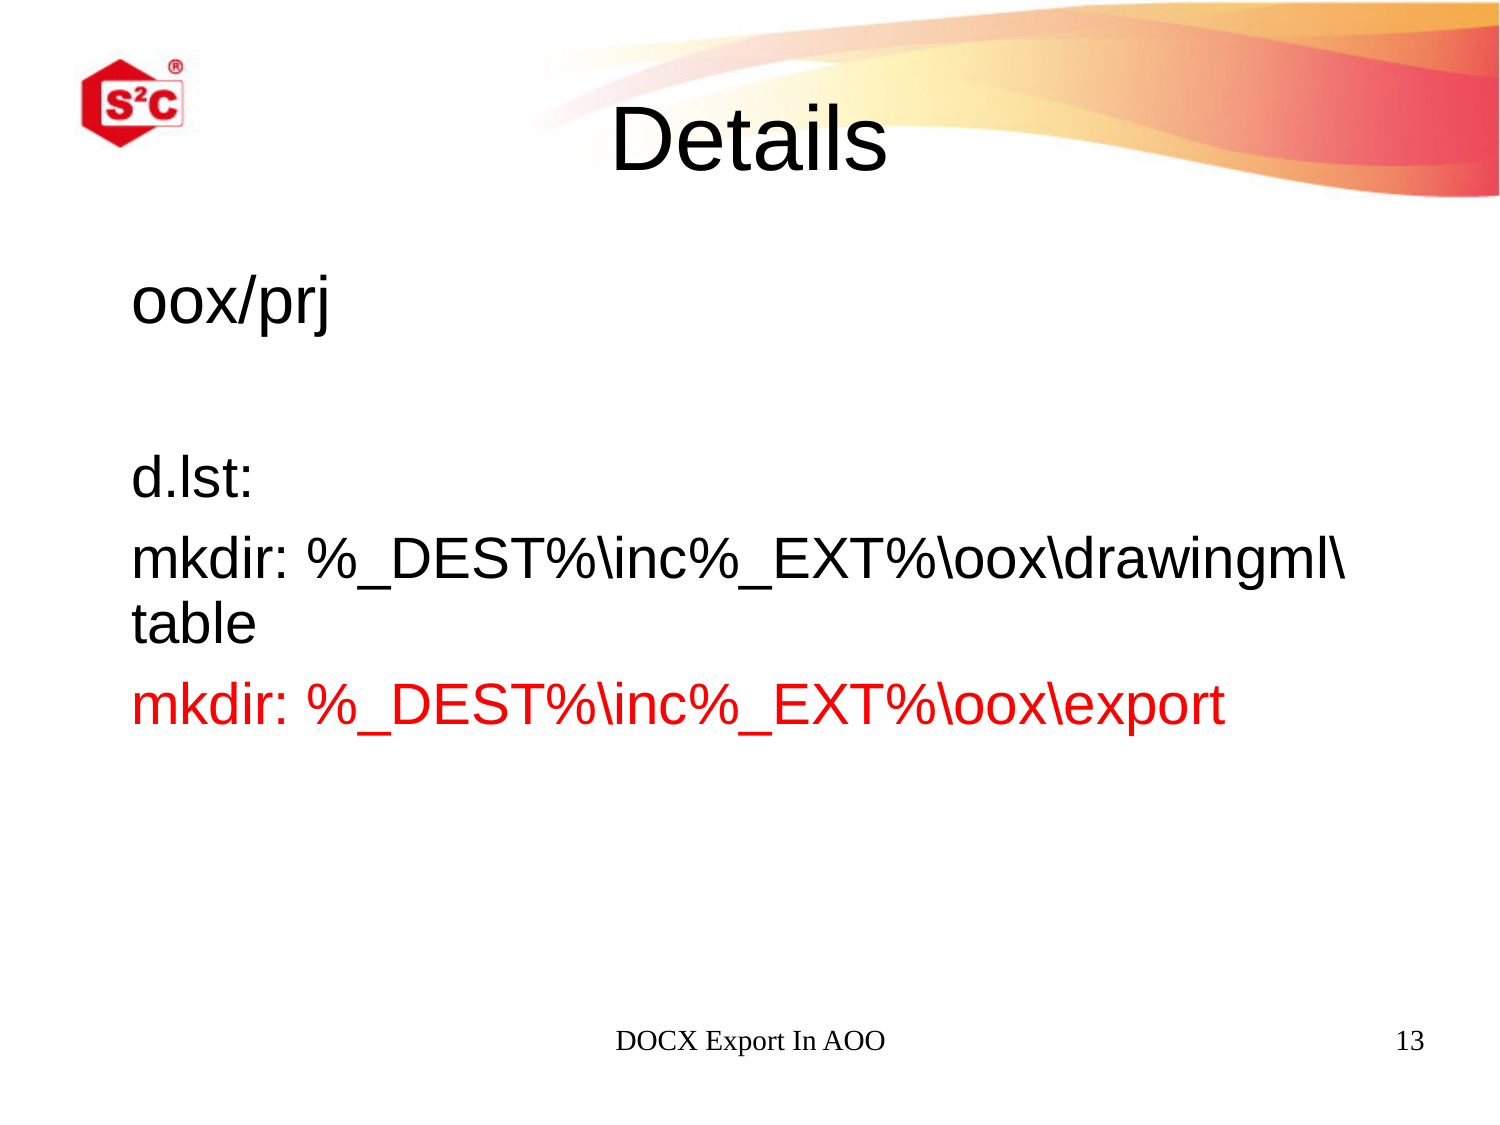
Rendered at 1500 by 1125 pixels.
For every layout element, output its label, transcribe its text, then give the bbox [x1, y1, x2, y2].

picture [0, 0, 1500, 1125]
title Details [75, 44, 1425, 233]
list oox/prj d.lst: mkdir: %_DEST%\inc%_EXT%\oox\drawingml\table mkdir: %_DEST%\inc%_EXT%\oox\export [75, 263, 1425, 1006]
